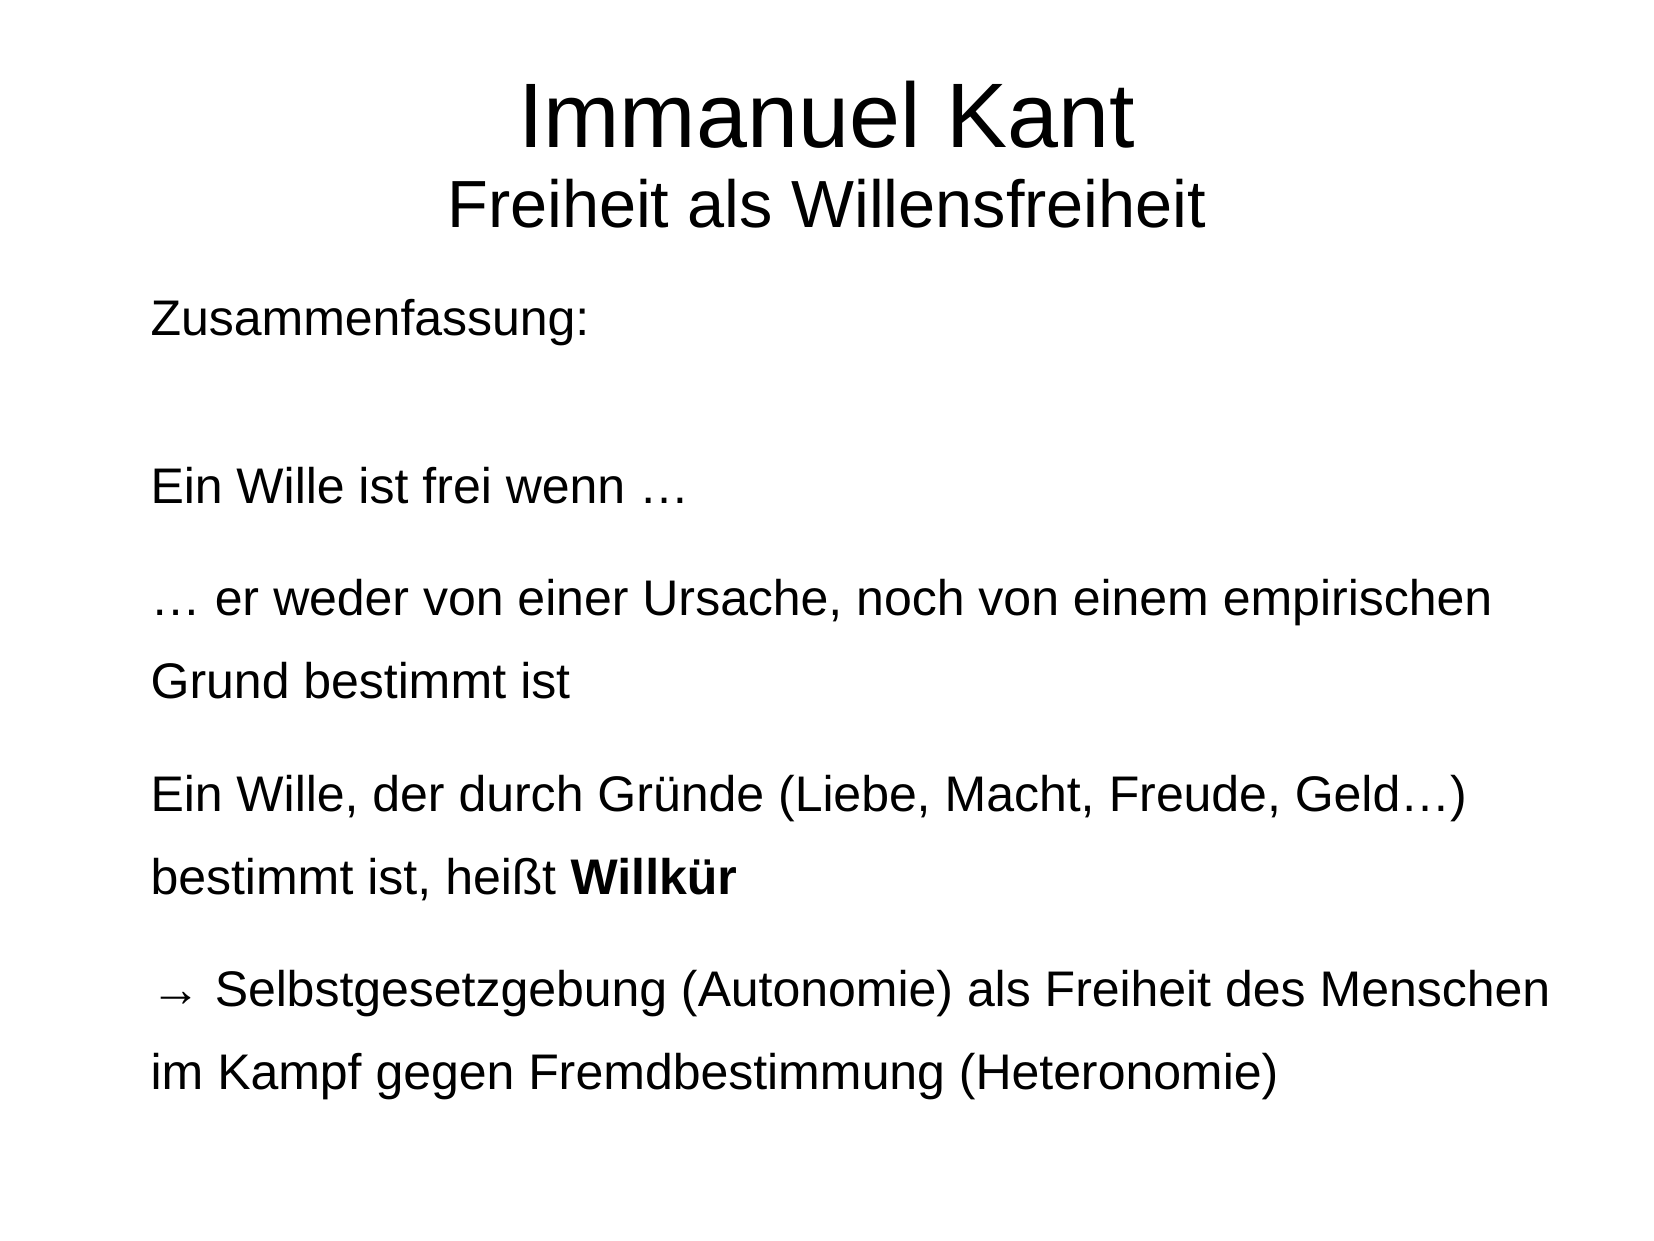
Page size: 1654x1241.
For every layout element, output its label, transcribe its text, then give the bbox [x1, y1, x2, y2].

list Zusammenfassung: Ein Wille ist frei wenn … … er weder von einer Ursache, noch von einem empirischen Grund bestimmt ist Ein Wille, der durch Gründe (Liebe, Macht, Freude, Geld…) bestimmt ist, heißt Willkür → Selbstgesetzgebung (Autonomie) als Freiheit des Menschen im Kampf gegen Fremdbestimmung (Heteronomie) [82, 290, 1571, 1111]
title Immanuel Kant Freiheit als Willensfreiheit [82, 49, 1571, 257]
